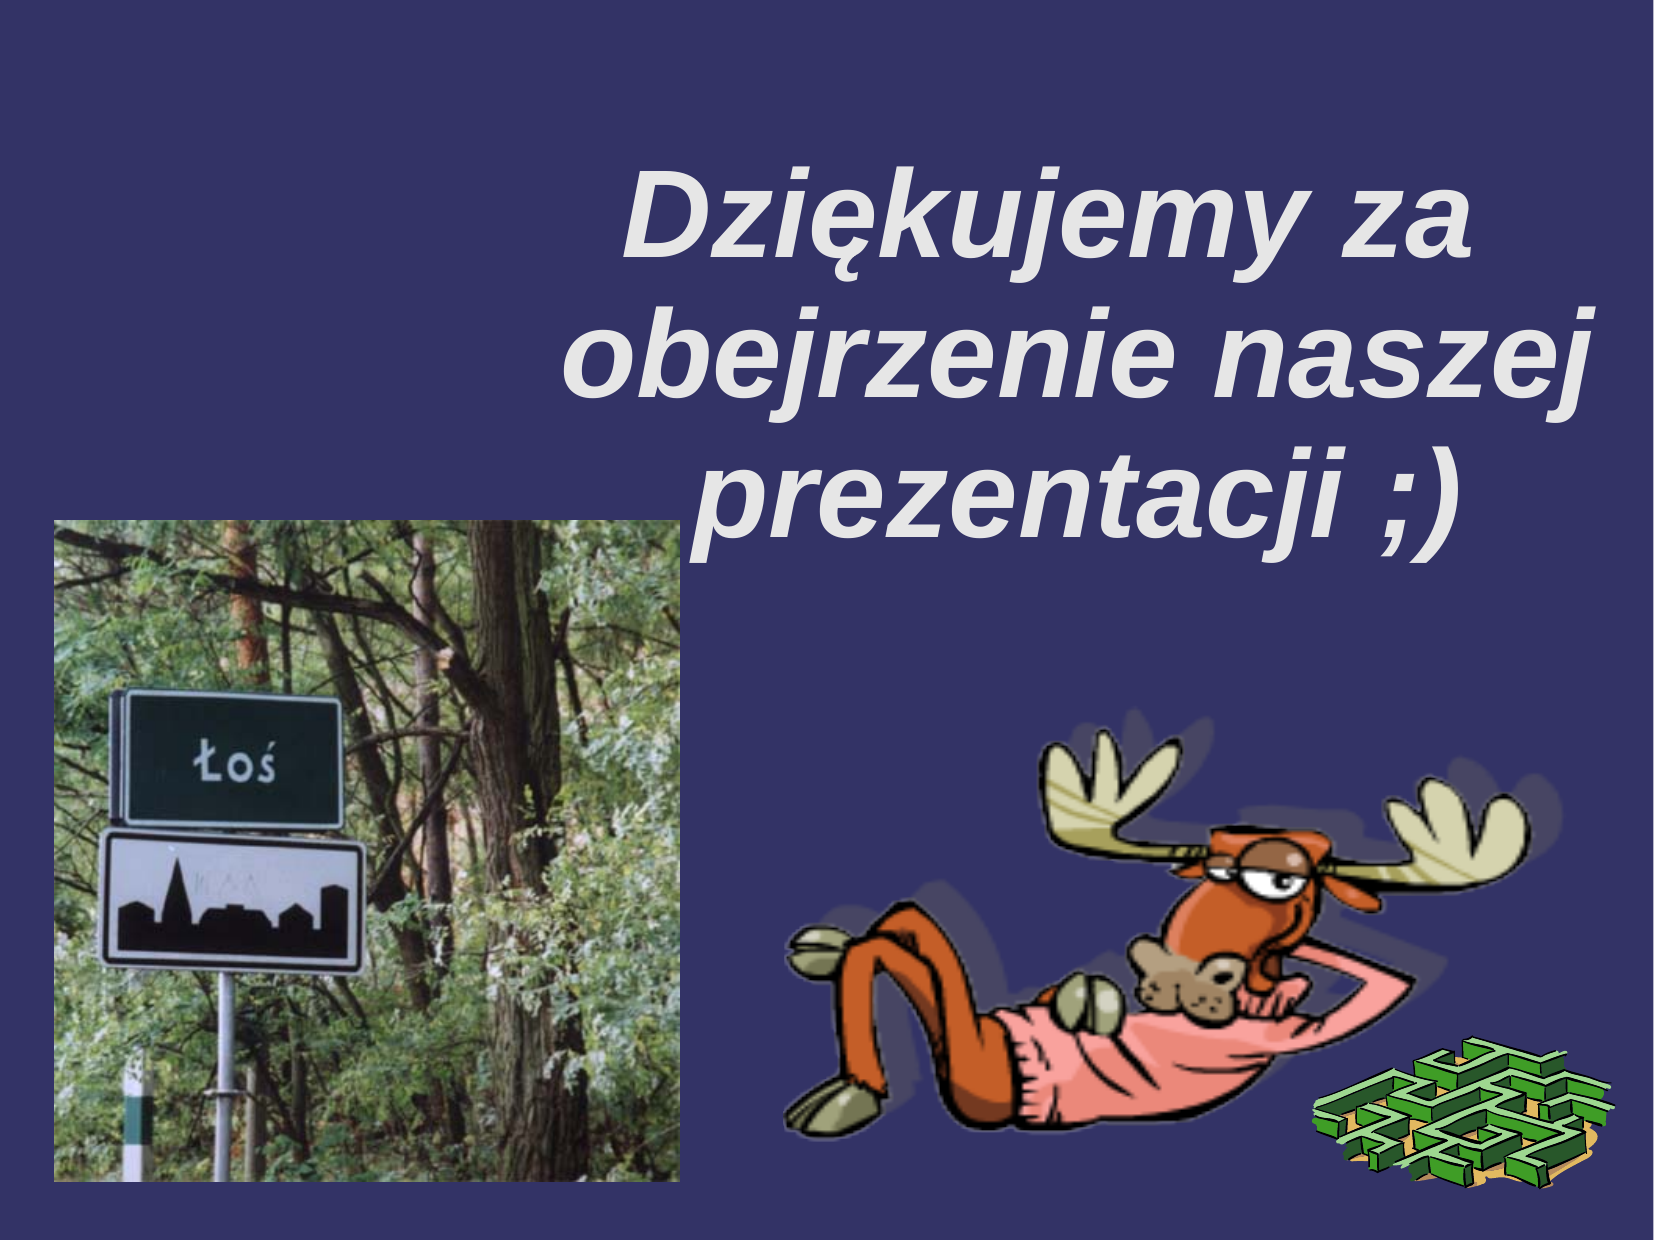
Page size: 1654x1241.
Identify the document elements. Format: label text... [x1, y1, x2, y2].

title Dziękujemy za obejrzenie naszej prezentacji ;) [354, 0, 1654, 739]
picture [783, 679, 1625, 1178]
picture [54, 520, 680, 1182]
